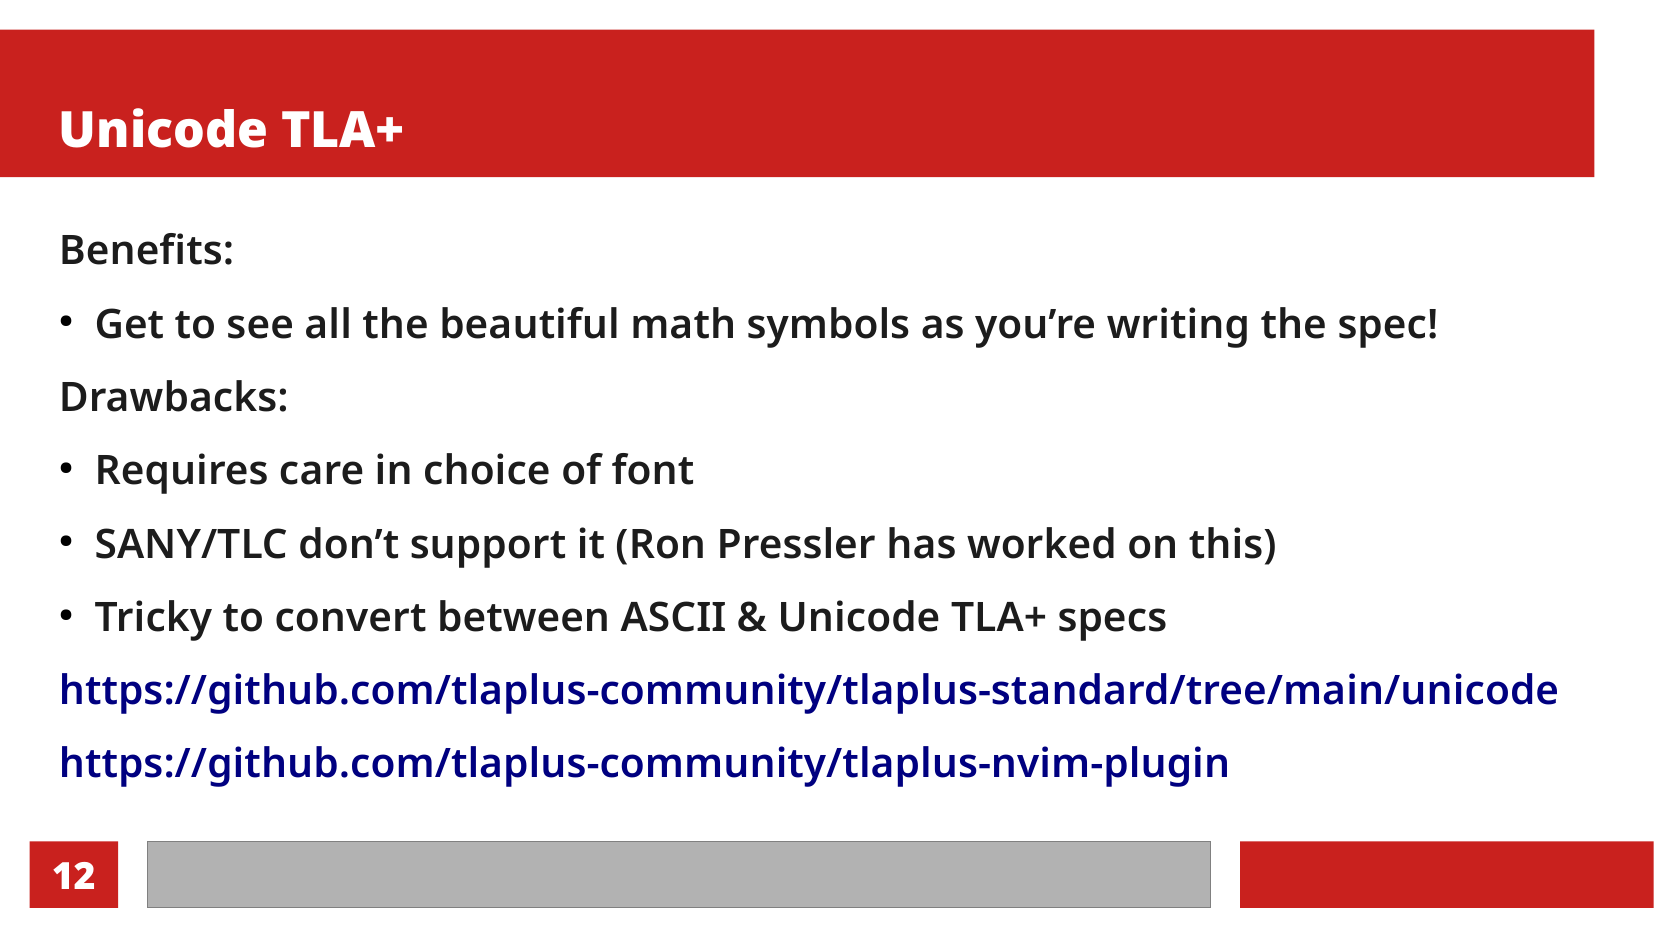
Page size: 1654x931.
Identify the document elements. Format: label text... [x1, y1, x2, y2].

list Benefits: Get to see all the beautiful math symbols as you’re writing the spec! Drawbacks: Requires care in choice of font SANY/TLC don’t support it (Ron Pressler has worked on this) Tricky to convert between ASCII & Unicode TLA+ specs https://github.com/tlaplus-community/tlaplus-standard/tree/main/unicode https://github.com/tlaplus-community/tlaplus-nvim-plugin [59, 221, 1565, 798]
title Unicode TLA+ [59, 44, 1595, 163]
